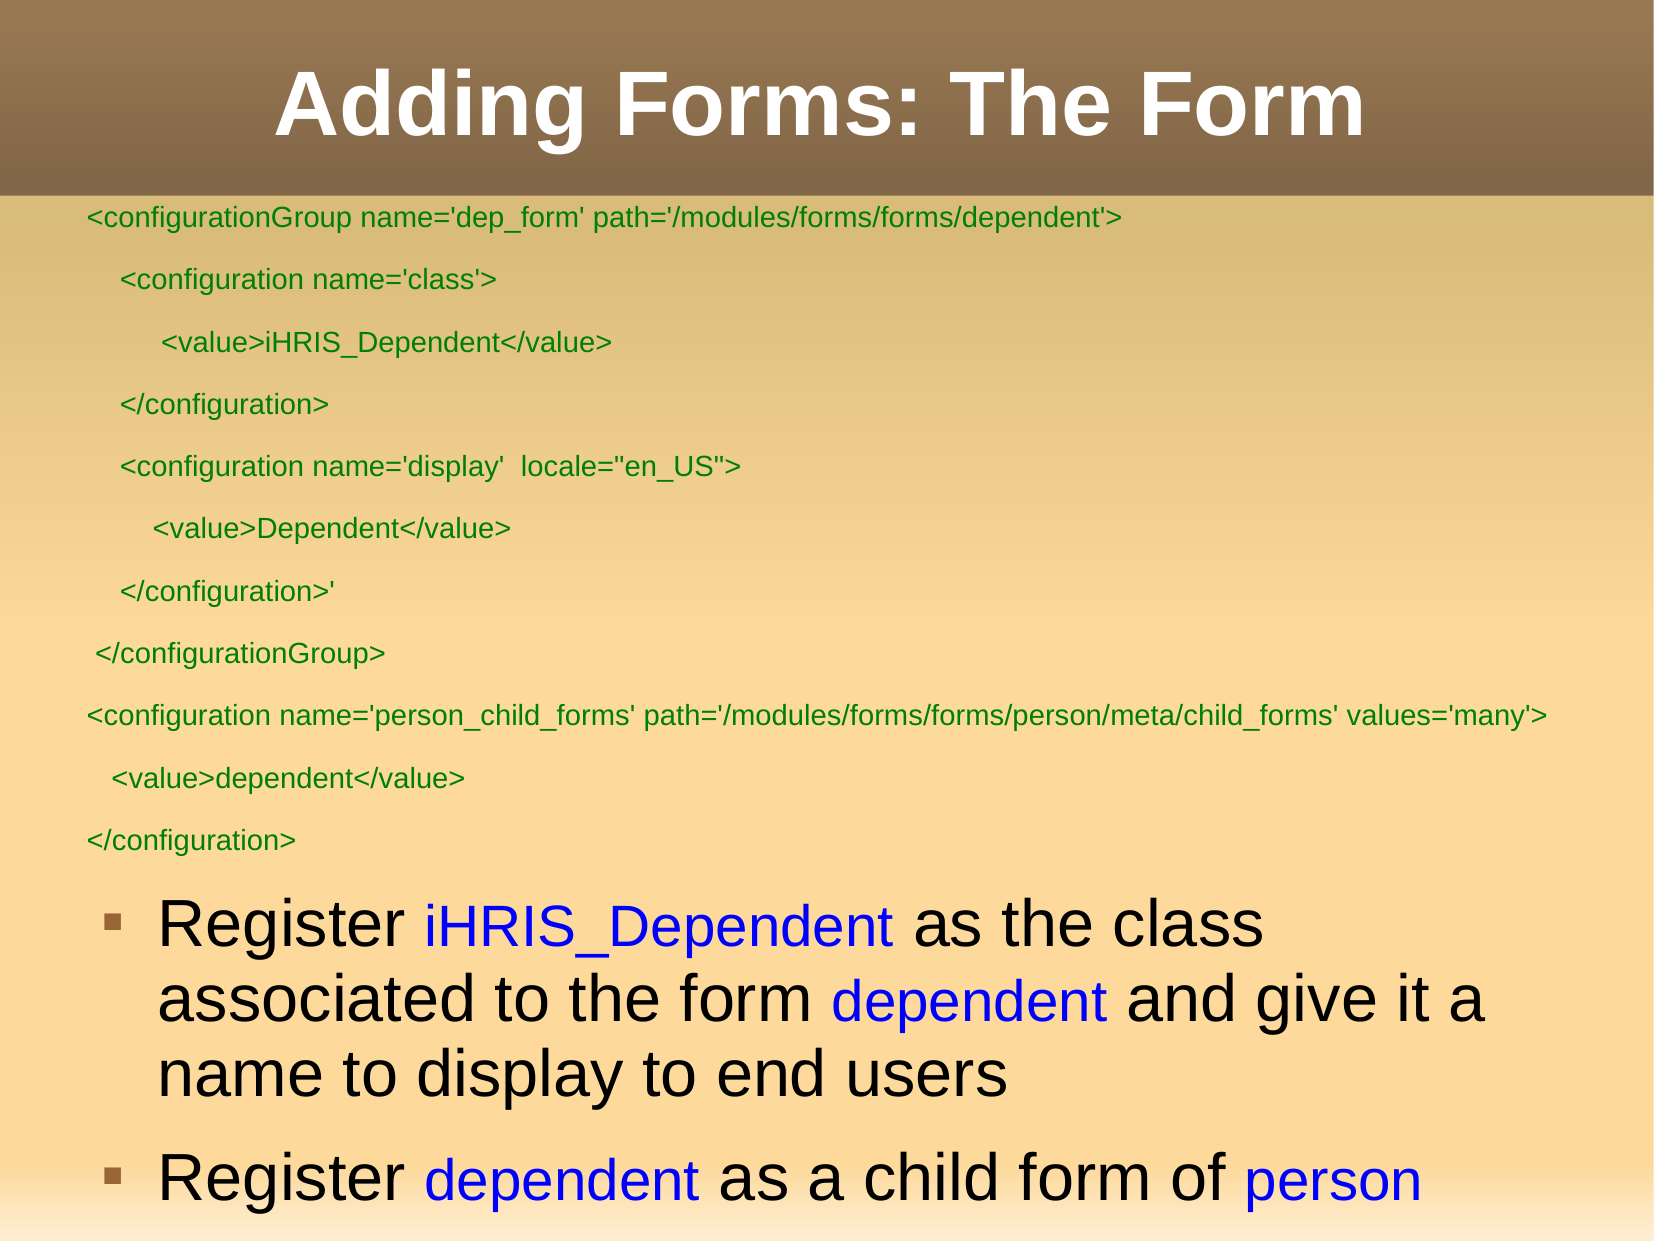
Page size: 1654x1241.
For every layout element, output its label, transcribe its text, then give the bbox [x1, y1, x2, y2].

list <configurationGroup name='dep_form' path='/modules/forms/forms/dependent'> <configuration name='class'> <value>iHRIS_Dependent</value> </configuration> <configuration name='display' locale="en_US"> <value>Dependent</value> </configuration>' </configurationGroup> <configuration name='person_child_forms' path='/modules/forms/forms/person/meta/child_forms' values='many'> <value>dependent</value> </configuration> Register iHRIS_Dependent as the class associated to the form dependent and give it a name to display to end users Register dependent as a child form of person [86, 200, 1575, 1215]
title Adding Forms: The Form [76, 7, 1565, 200]
picture [0, 0, 1654, 1241]
